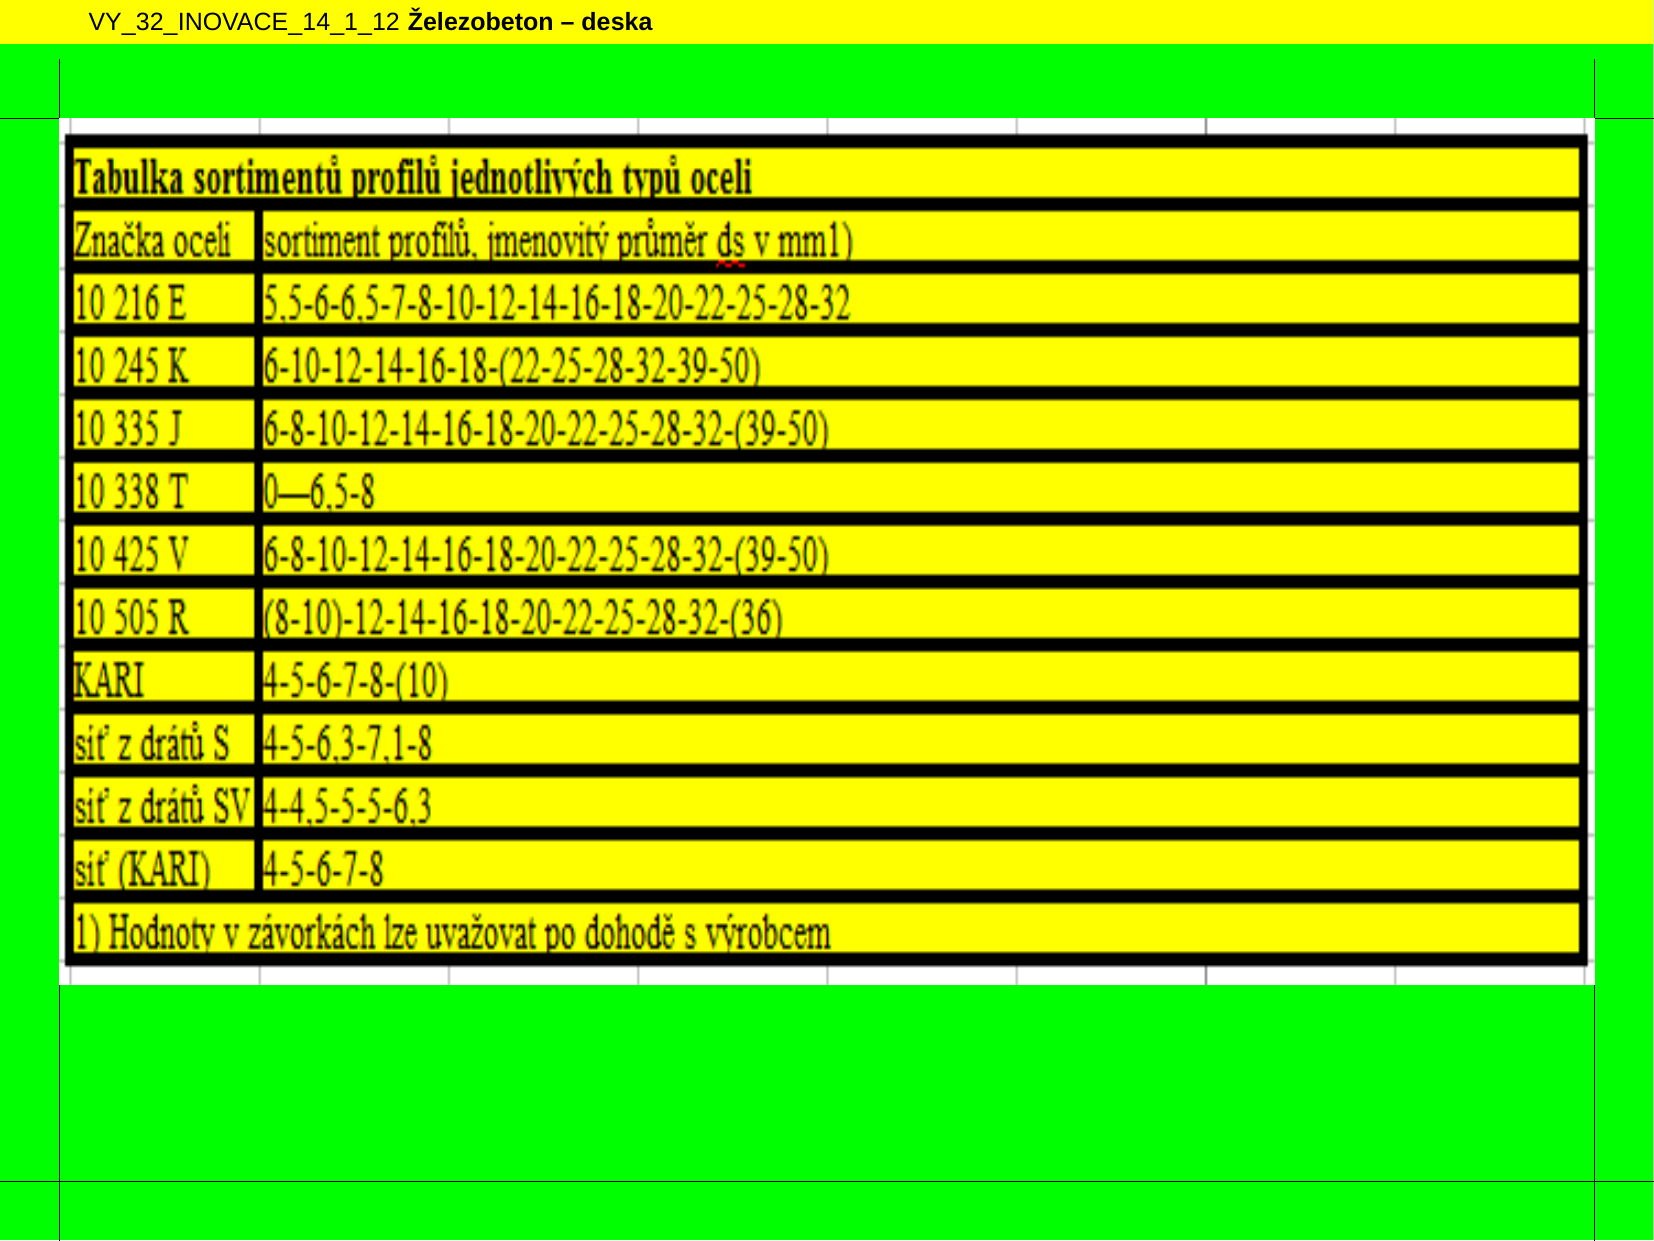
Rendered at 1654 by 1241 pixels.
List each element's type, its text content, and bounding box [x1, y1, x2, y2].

picture [59, 118, 1595, 985]
text_box VY_32_INOVACE_14_1_12 Železobeton – deska [0, 0, 1654, 44]
